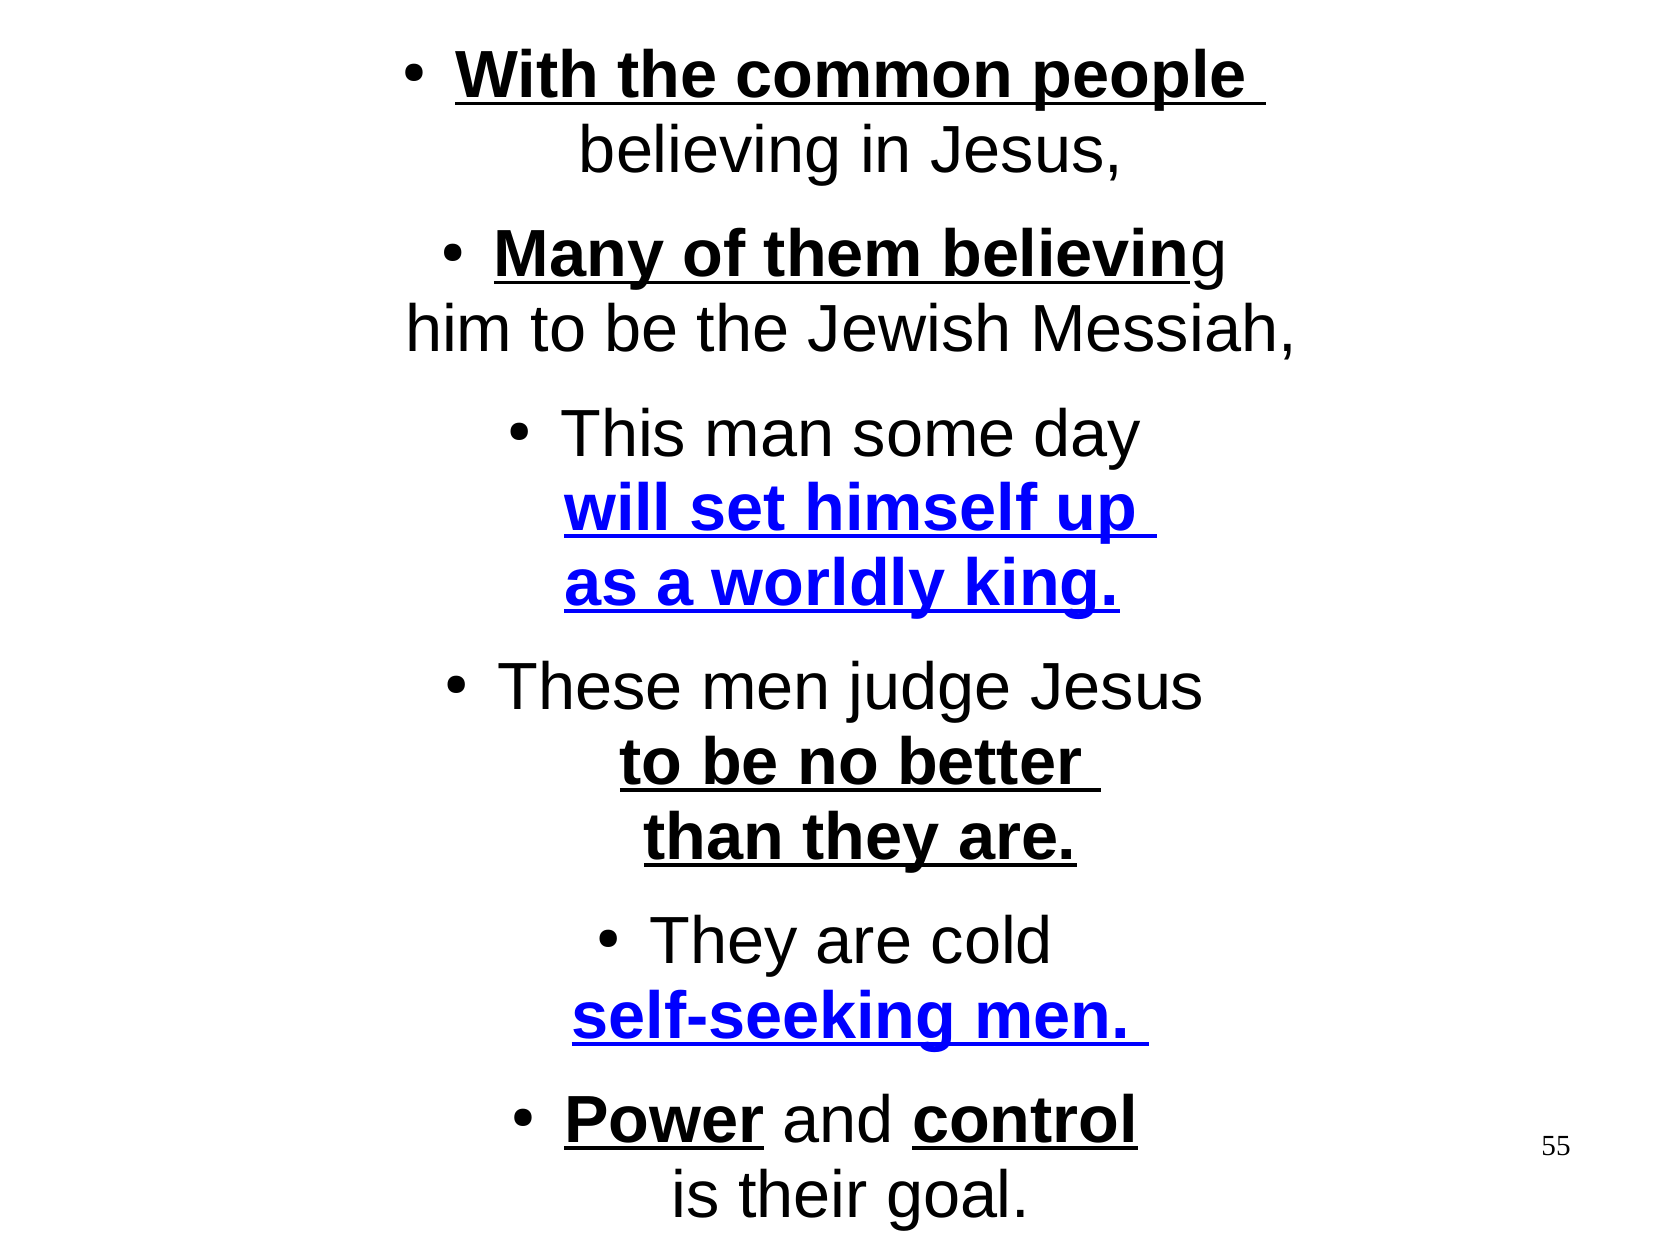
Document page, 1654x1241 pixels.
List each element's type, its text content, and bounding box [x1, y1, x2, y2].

list With the common people believing in Jesus, Many of them believing him to be the Jewish Messiah, This man some day will set himself up as a worldly king. These men judge Jesus to be no better than they are. They are cold self-seeking men. Power and control is their goal. [37, 37, 1613, 1238]
